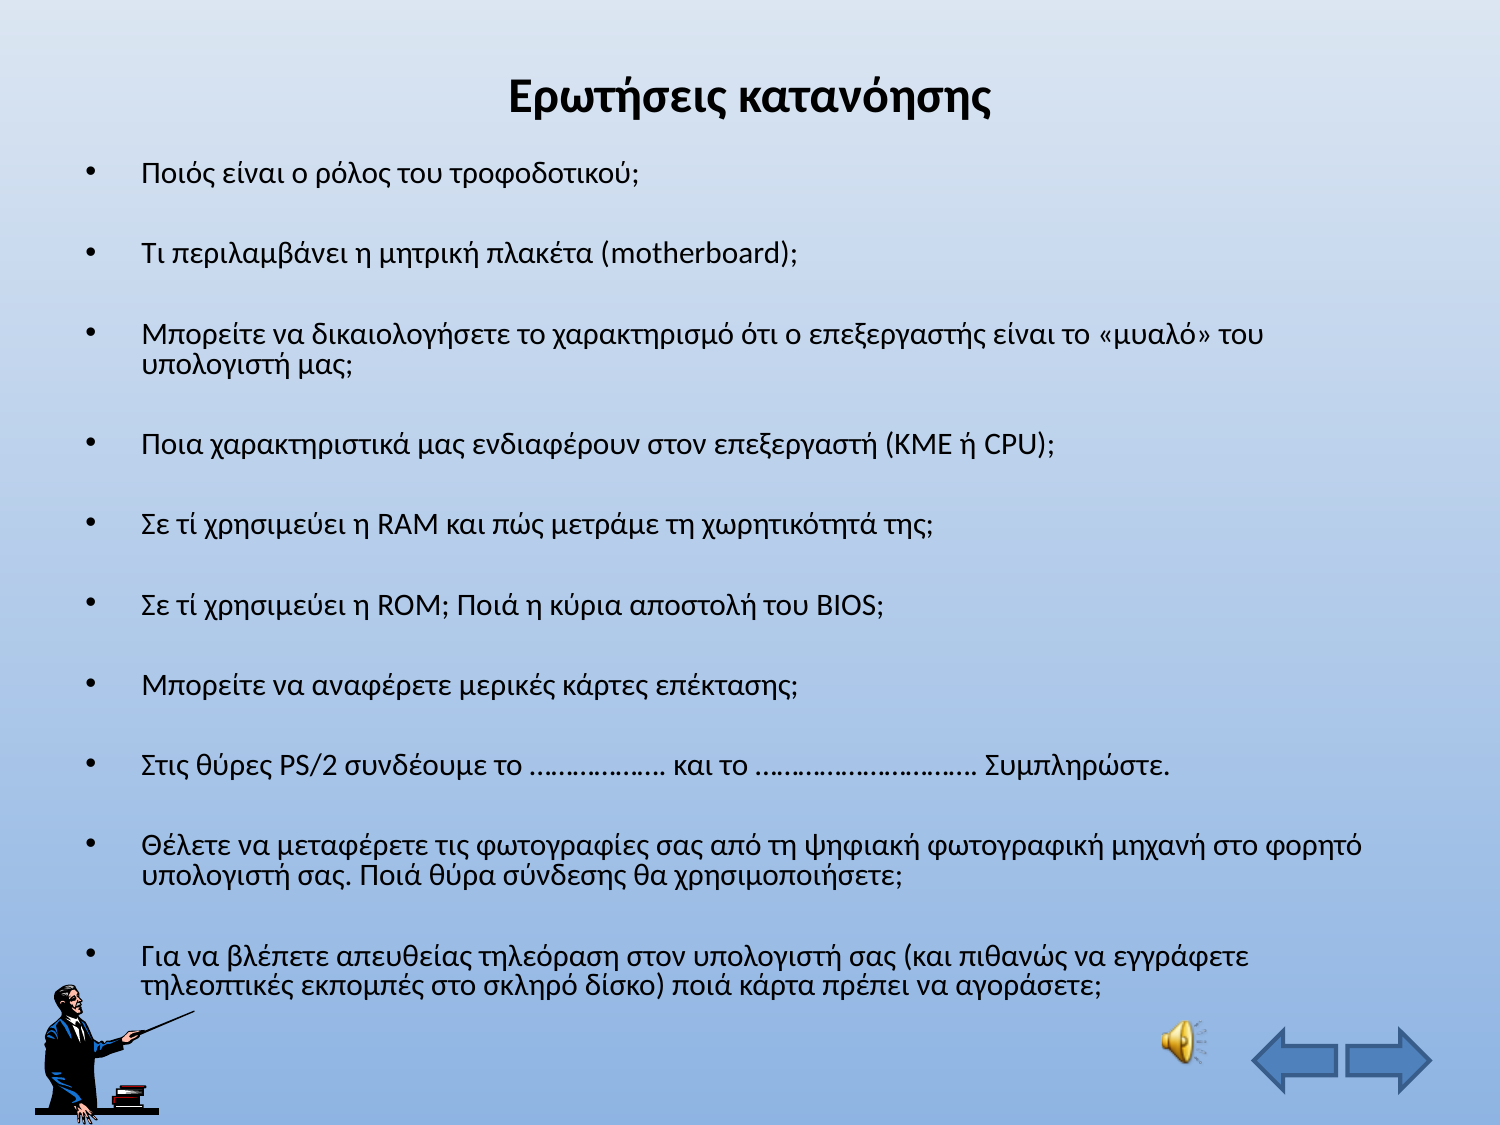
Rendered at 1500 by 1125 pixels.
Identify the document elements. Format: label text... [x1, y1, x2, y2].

title Ερωτήσεις κατανόησης [75, 45, 1426, 141]
list Ποιός είναι ο ρόλος του τροφοδοτικού; Τι περιλαμβάνει η μητρική πλακέτα (motherboard); Μπορείτε να δικαιολογήσετε το χαρακτηρισμό ότι ο επεξεργαστής είναι το «μυαλό» του υπολογιστή μας; Ποια χαρακτηριστικά μας ενδιαφέρουν στον επεξεργαστή (ΚΜΕ ή CPU); Σε τί χρησιμεύει η RAM και πώς μετράμε τη χωρητικότητά της; Σε τί χρησιμεύει η ROM; Ποιά η κύρια αποστολή του BIOS; Μπορείτε να αναφέρετε μερικές κάρτες επέκτασης; Στις θύρες PS/2 συνδέουμε το ………………. και το …………………………. Συμπληρώστε. Θέλετε να μεταφέρετε τις φωτογραφίες σας από τη ψηφιακή φωτογραφική μηχανή στο φορητό υπολογιστή σας. Ποιά θύρα σύνδεσης θα χρησιμοποιήσετε; Για να βλέπετε απευθείας τηλεόραση στον υπολογιστή σας (και πιθανώς να εγγράφετε τηλεοπτικές εκπομπές στο σκληρό δίσκο) ποιά κάρτα πρέπει να αγοράσετε; [70, 152, 1421, 1020]
picture [1160, 1019, 1211, 1070]
